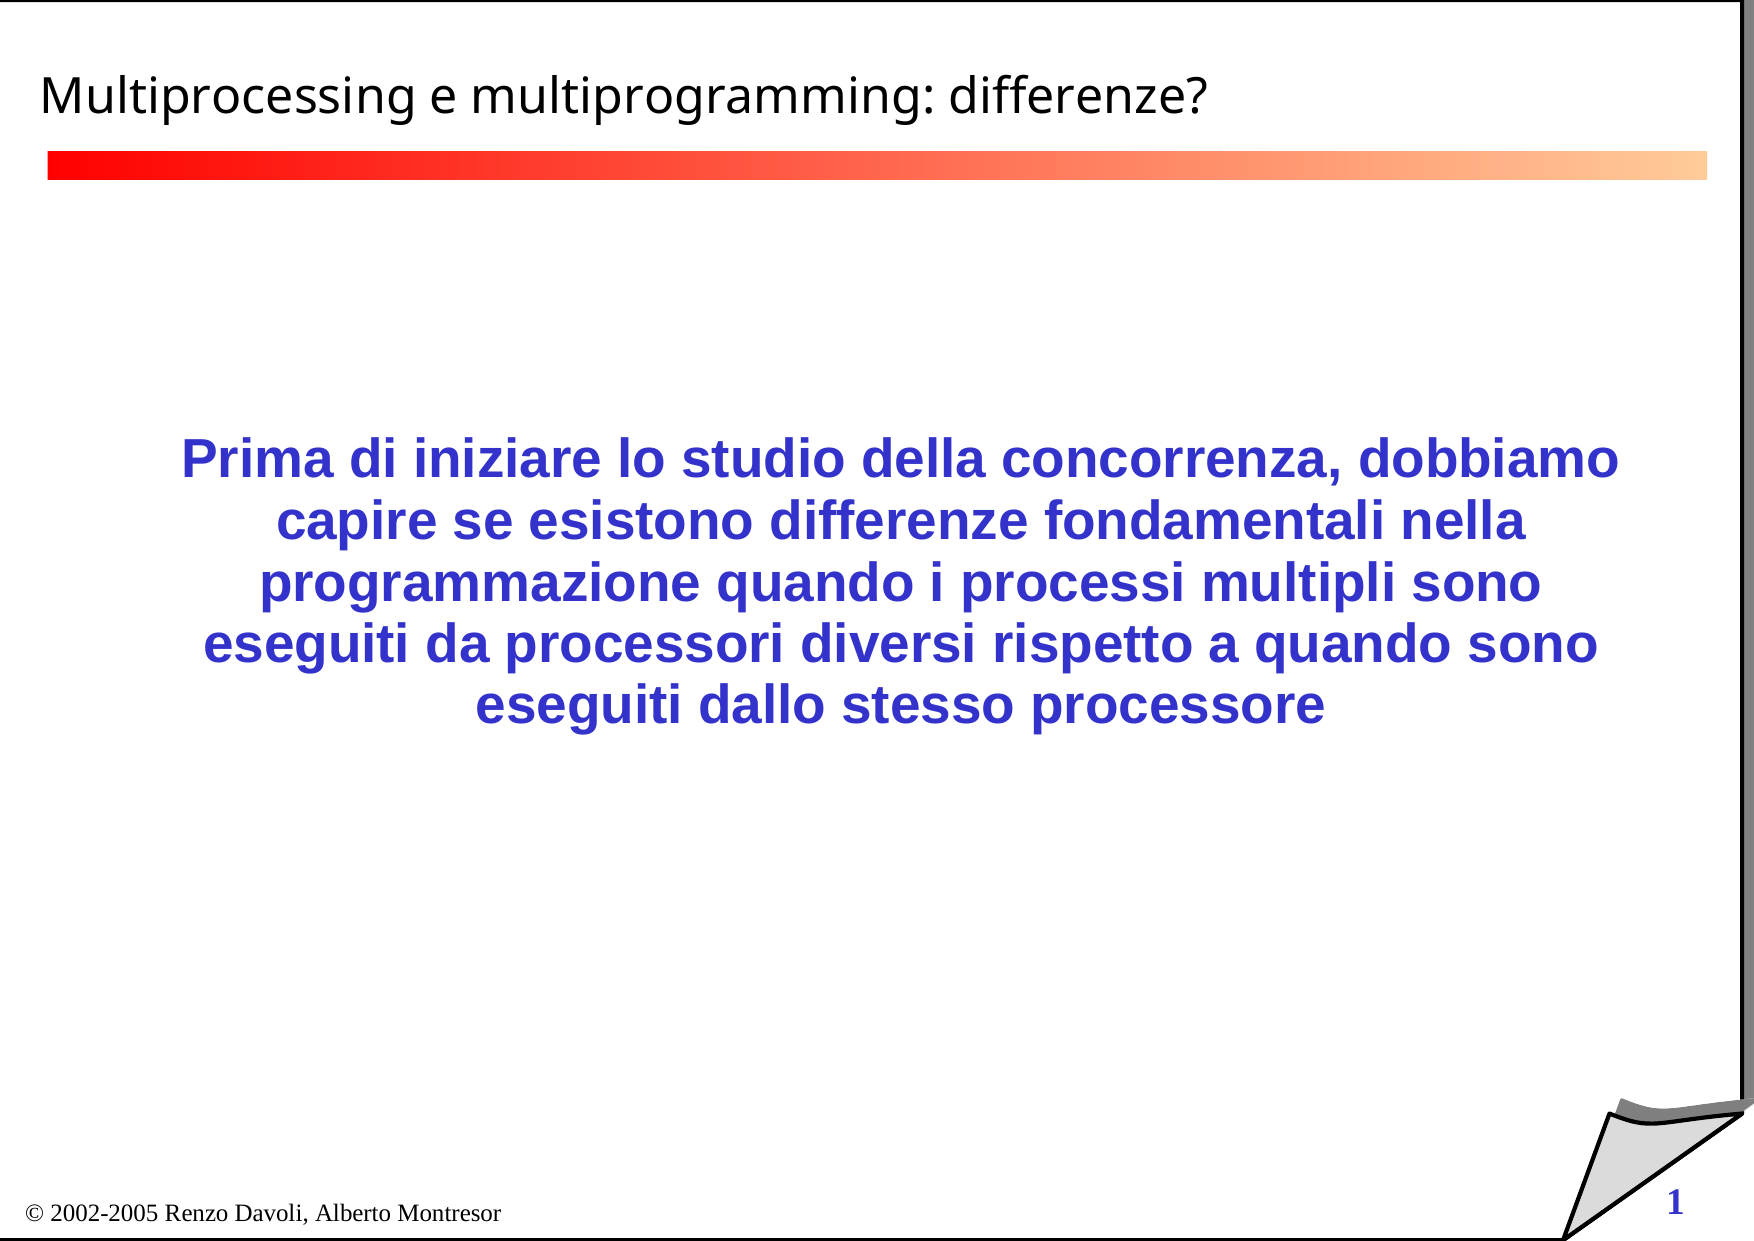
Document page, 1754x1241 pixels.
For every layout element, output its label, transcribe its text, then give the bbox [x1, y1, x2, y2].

subtitle Prima di iniziare lo studio della concorrenza, dobbiamo capire se esistono differenze fondamentali nella programmazione quando i processi multipli sono eseguiti da processori diversi rispetto a quando sono eseguiti dallo stesso processore [75, 278, 1634, 886]
title Multiprocessing e multiprogramming: differenze? [39, 49, 1713, 144]
